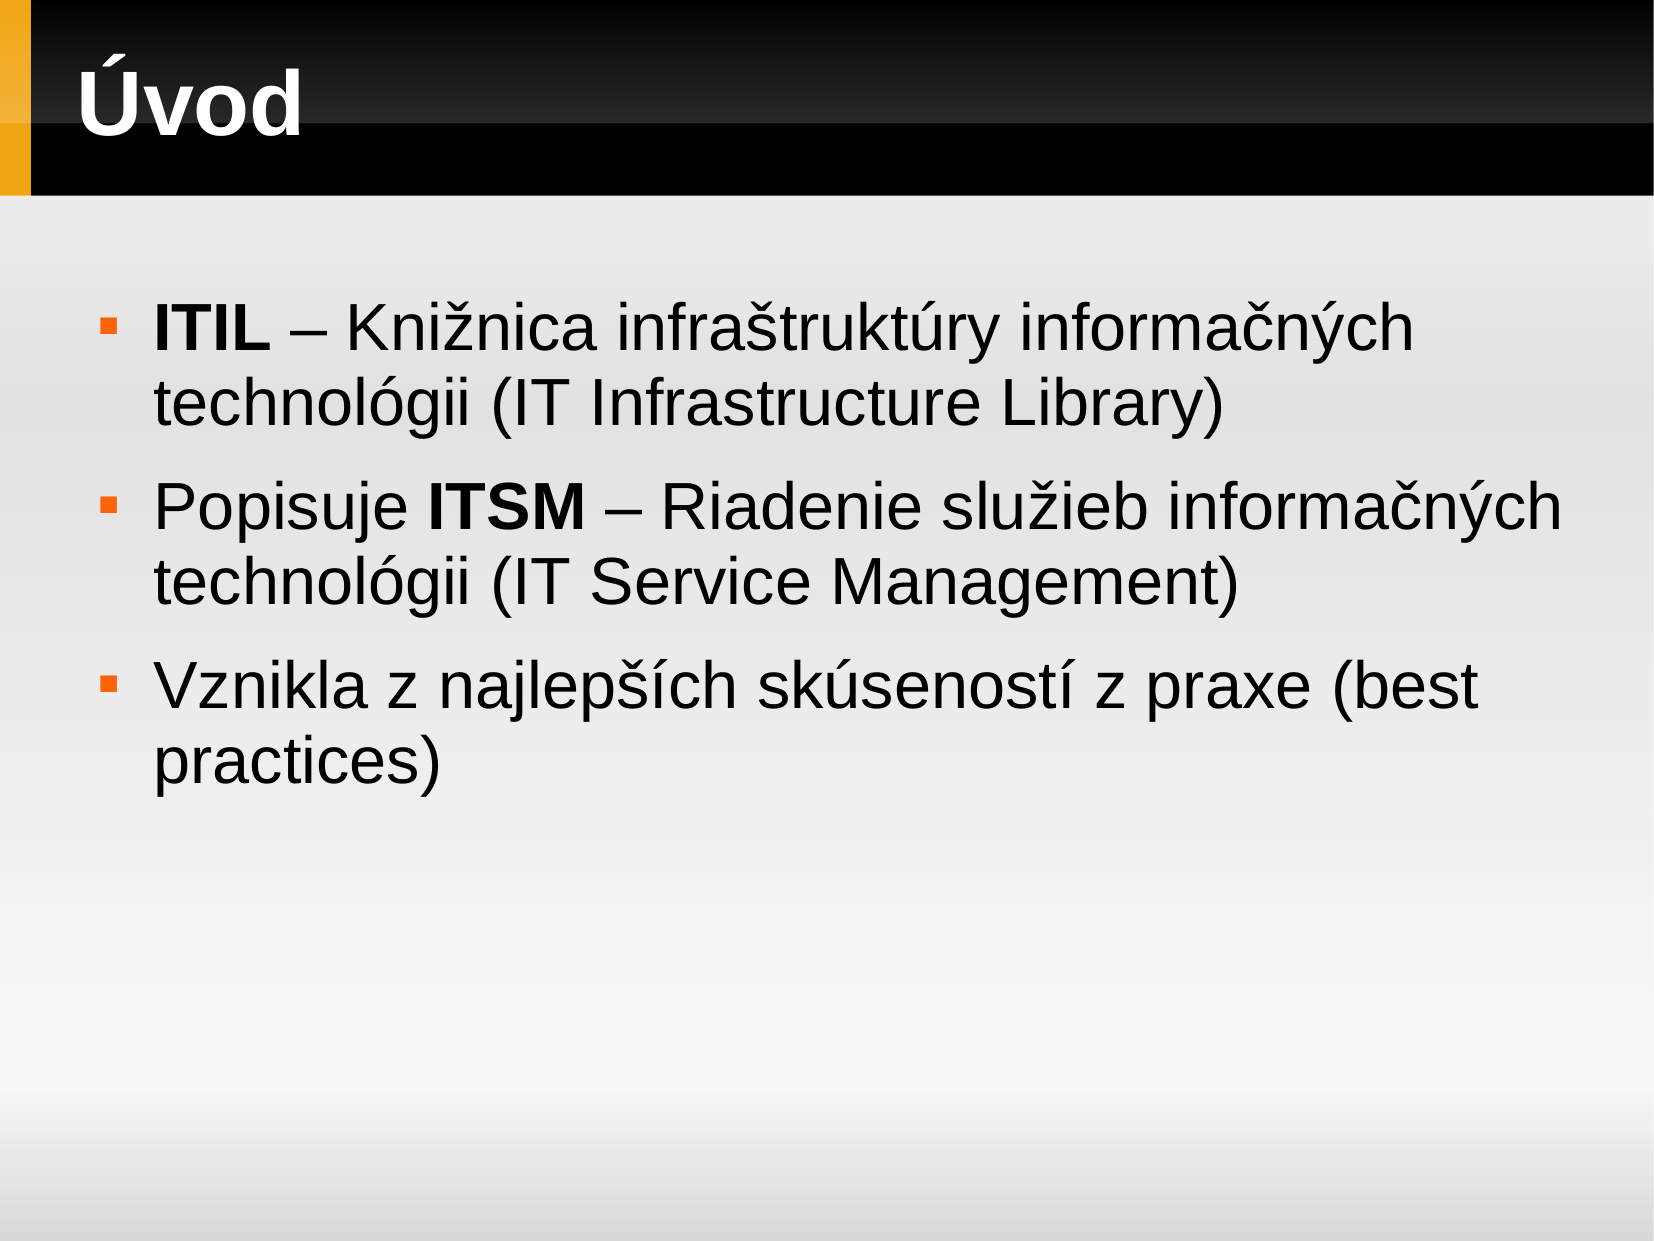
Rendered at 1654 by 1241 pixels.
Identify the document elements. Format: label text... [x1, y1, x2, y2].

list ITIL – Knižnica infraštruktúry informačných technológii (IT Infrastructure Library) Popisuje ITSM – Riadenie služieb informačných technológii (IT Service Management) Vznikla z najlepších skúseností z praxe (best practices) [82, 290, 1571, 1109]
title Úvod [76, 0, 1565, 208]
picture [0, 0, 1654, 1241]
